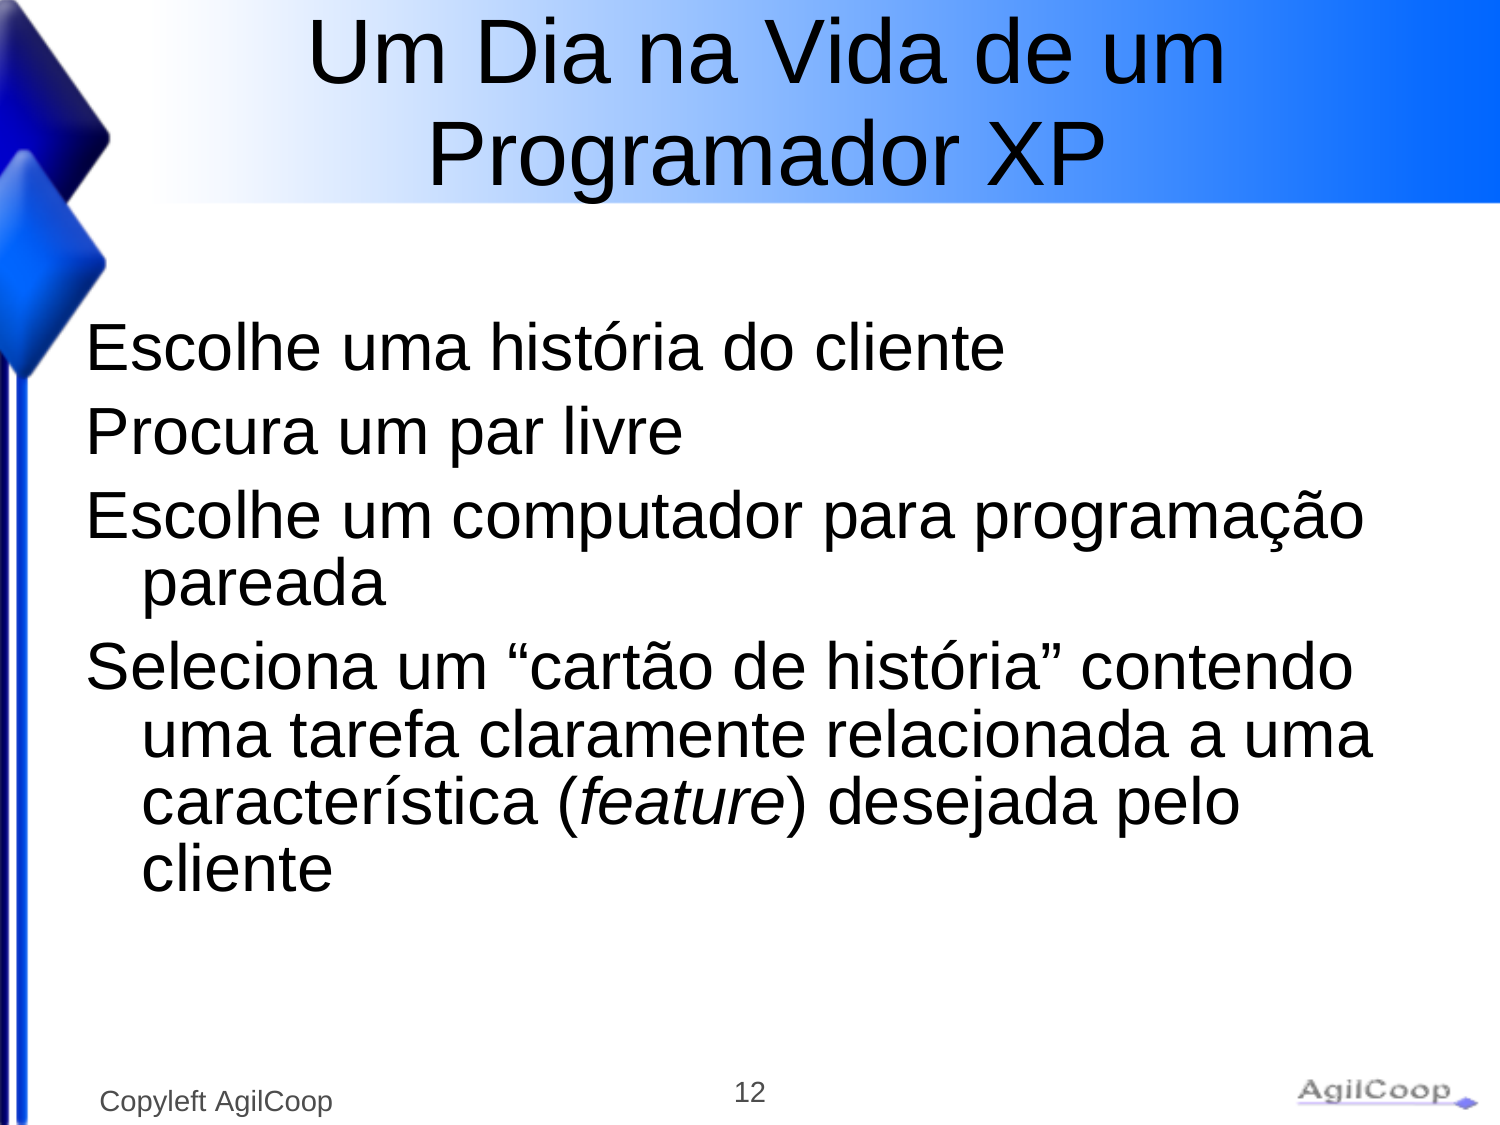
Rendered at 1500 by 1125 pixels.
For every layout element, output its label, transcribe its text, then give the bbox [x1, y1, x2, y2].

picture [0, 0, 1500, 1125]
list Escolhe uma história do cliente Procura um par livre Escolhe um computador para programação pareada Seleciona um “cartão de história” contendo uma tarefa claramente relacionada a uma característica (feature) desejada pelo cliente [70, 309, 1450, 994]
title Um Dia na Vida de um Programador XP [169, 0, 1367, 221]
